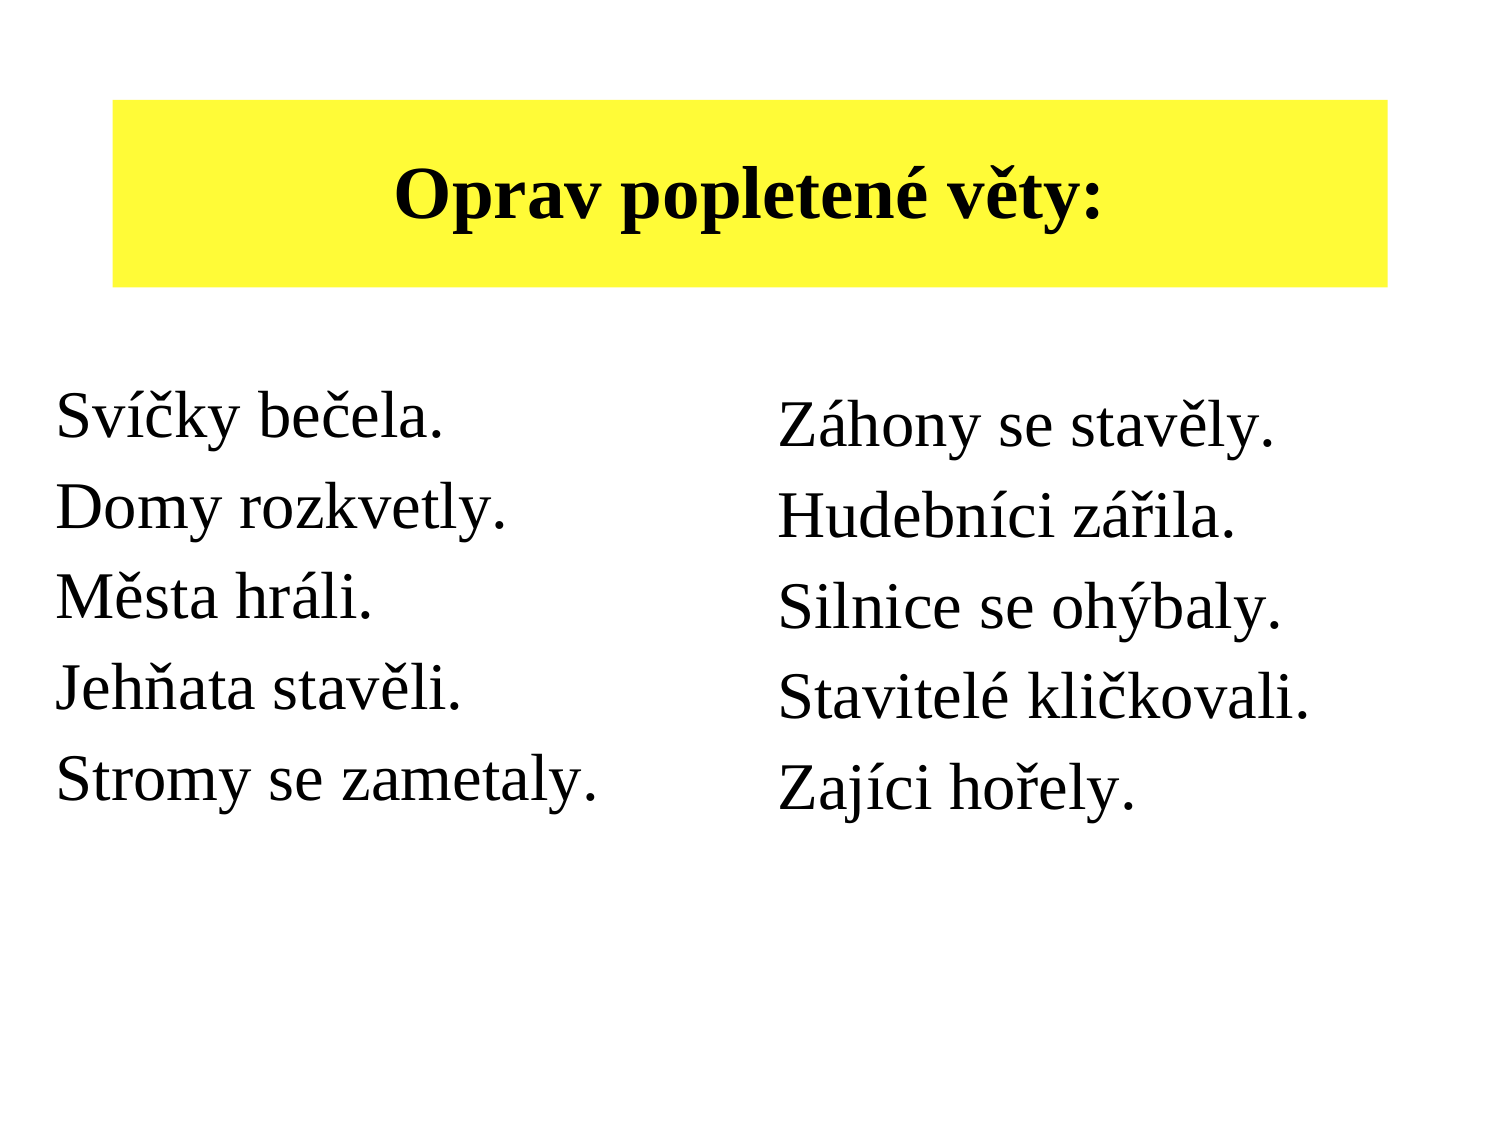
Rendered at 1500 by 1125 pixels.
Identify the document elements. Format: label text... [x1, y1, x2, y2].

list Svíčky bečela. Domy rozkvetly. Města hráli. Jehňata stavěli. Stromy se zametaly. [41, 370, 738, 1046]
title Oprav popletené věty: [112, 99, 1388, 288]
list Záhony se stavěly. Hudebníci zářila. Silnice se ohýbaly. Stavitelé kličkovali. Zajíci hořely. [762, 379, 1424, 1001]
